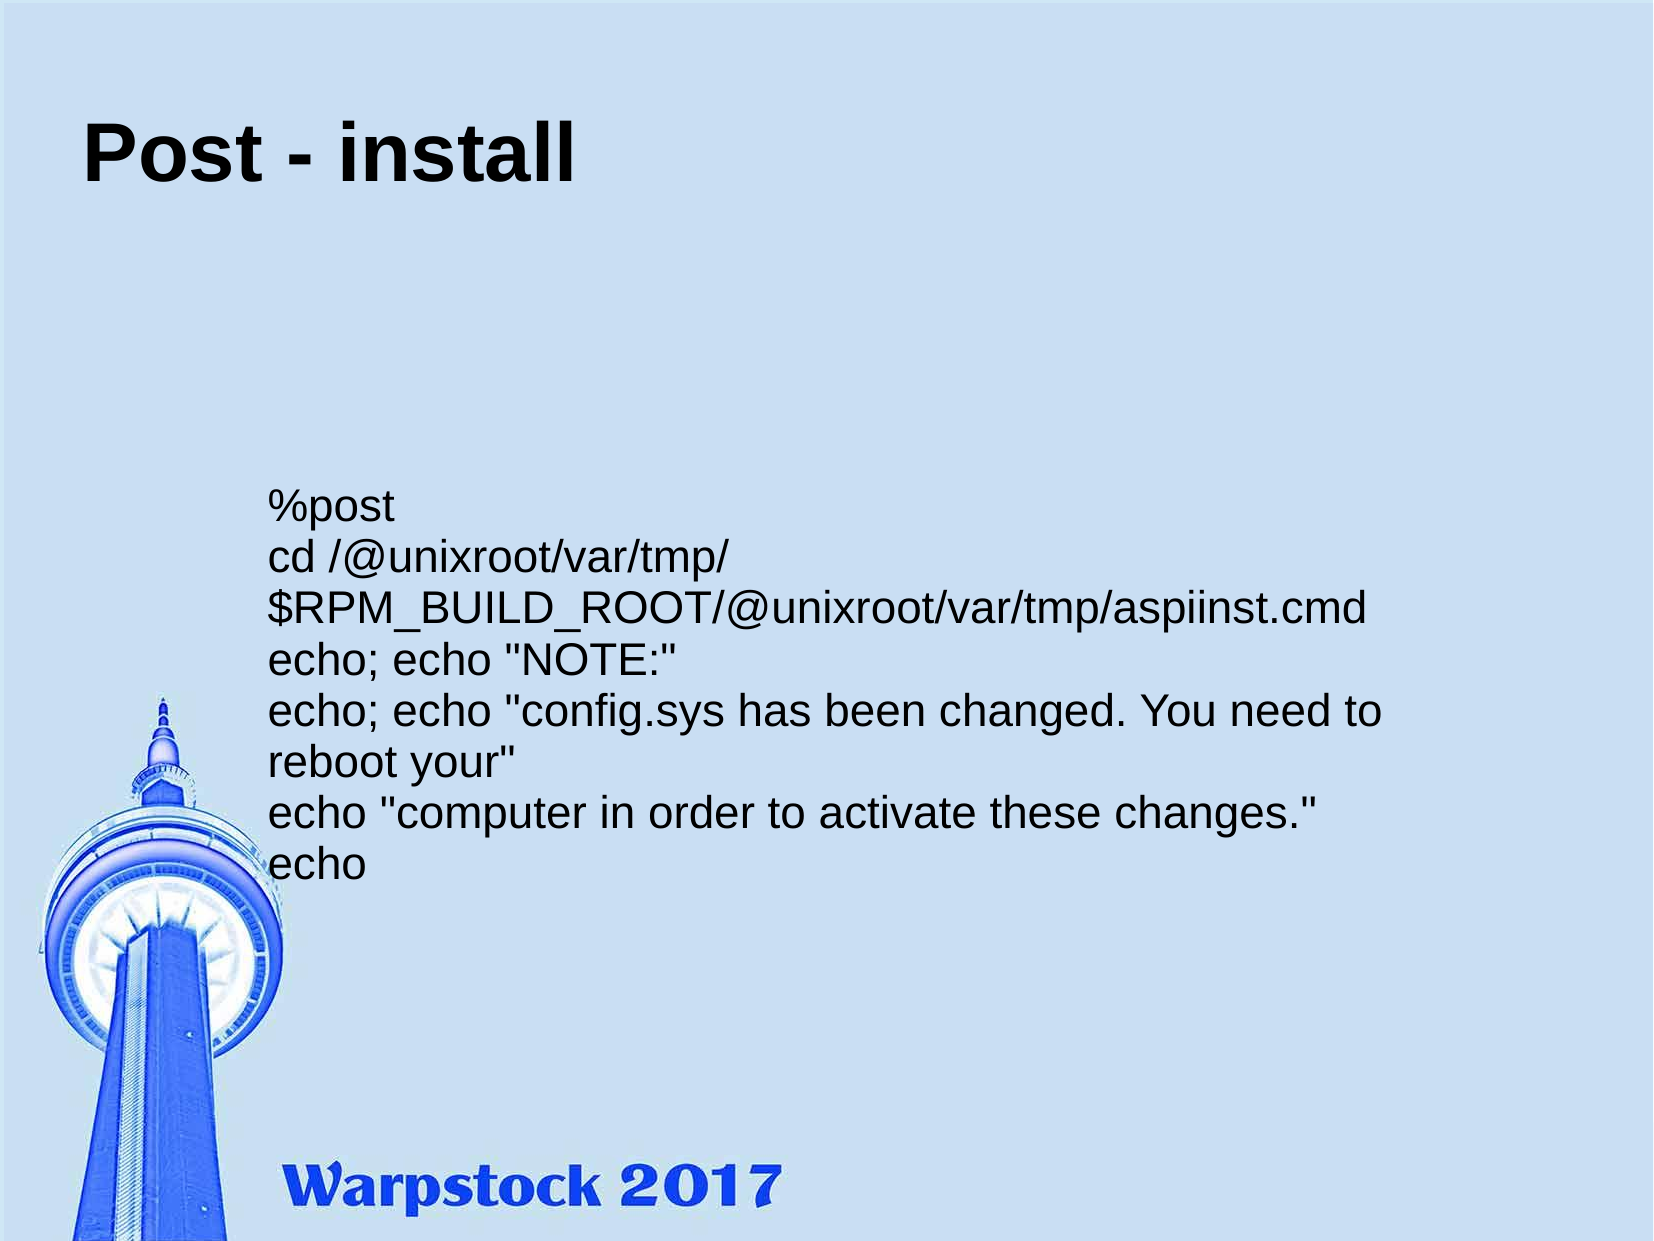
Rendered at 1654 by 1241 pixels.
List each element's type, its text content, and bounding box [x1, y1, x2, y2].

text_box %post cd /@unixroot/var/tmp/ $RPM_BUILD_ROOT/@unixroot/var/tmp/aspiinst.cmd echo; echo "NOTE:" echo; echo "config.sys has been changed. You need to reboot your" echo "computer in order to activate these changes." echo [252, 472, 1408, 893]
picture [4, 3, 1654, 1241]
title Post - install [82, 49, 1571, 257]
